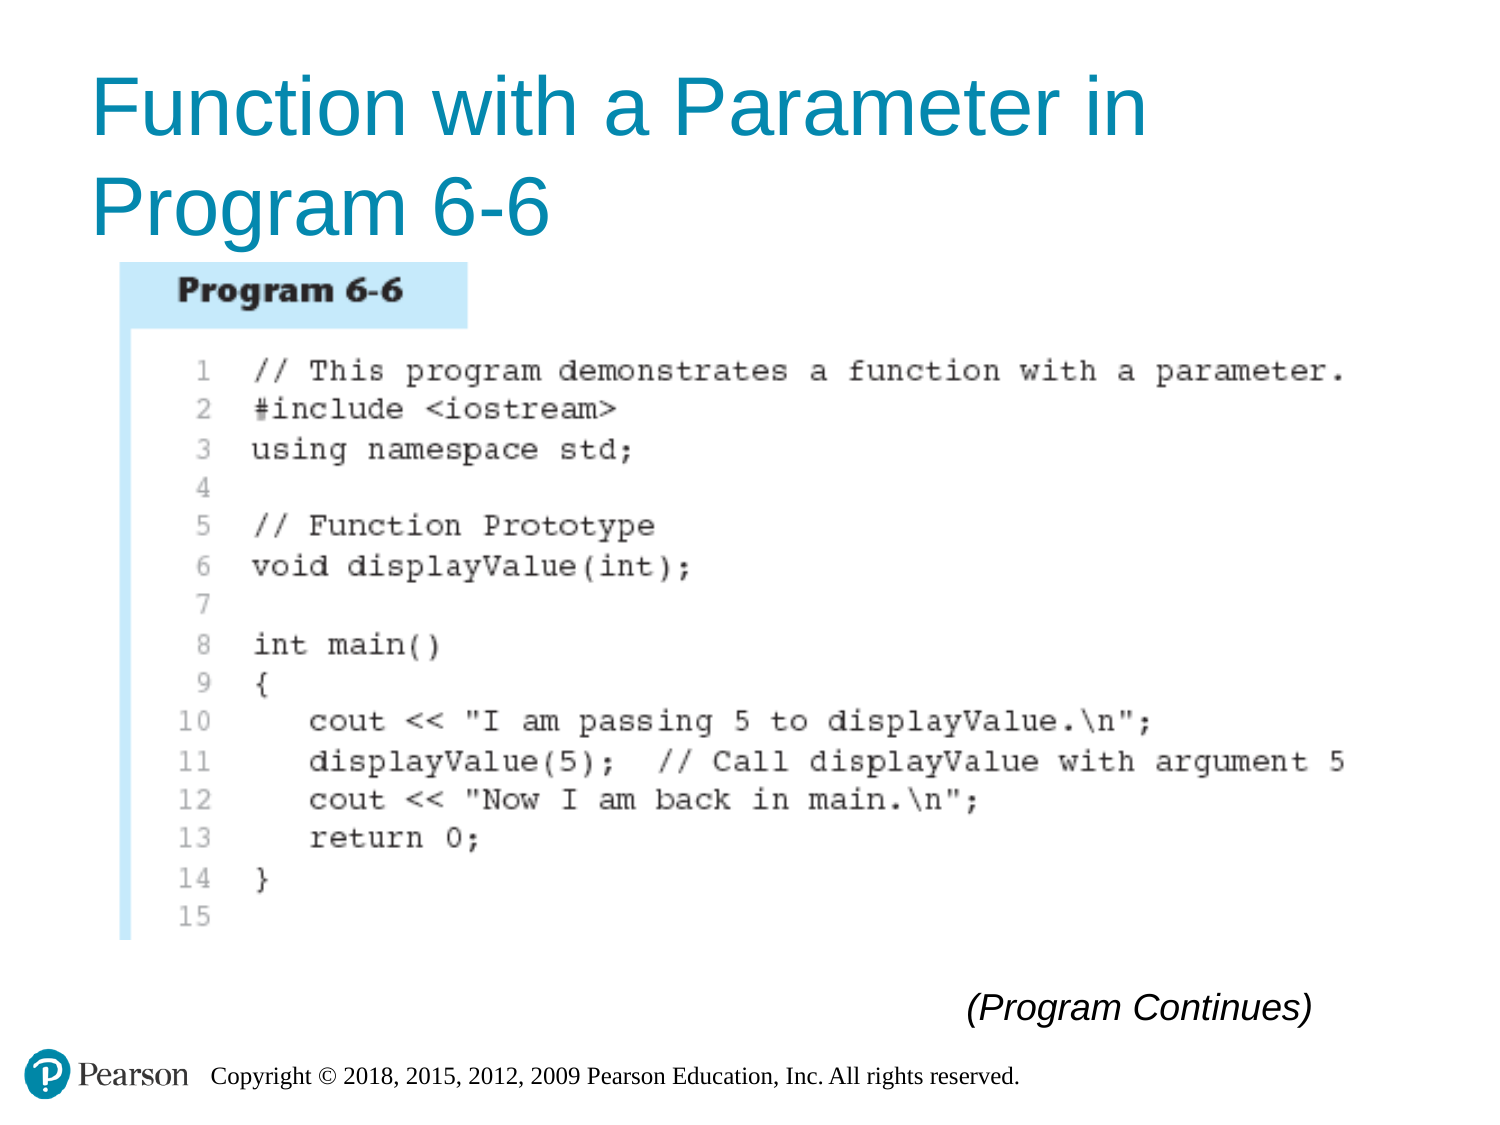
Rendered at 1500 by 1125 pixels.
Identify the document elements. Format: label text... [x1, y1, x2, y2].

picture [118, 262, 1382, 940]
text_box (Program Continues) [951, 975, 1464, 1051]
text_box Function with a Parameter in Program 6-6 [75, 45, 1426, 233]
